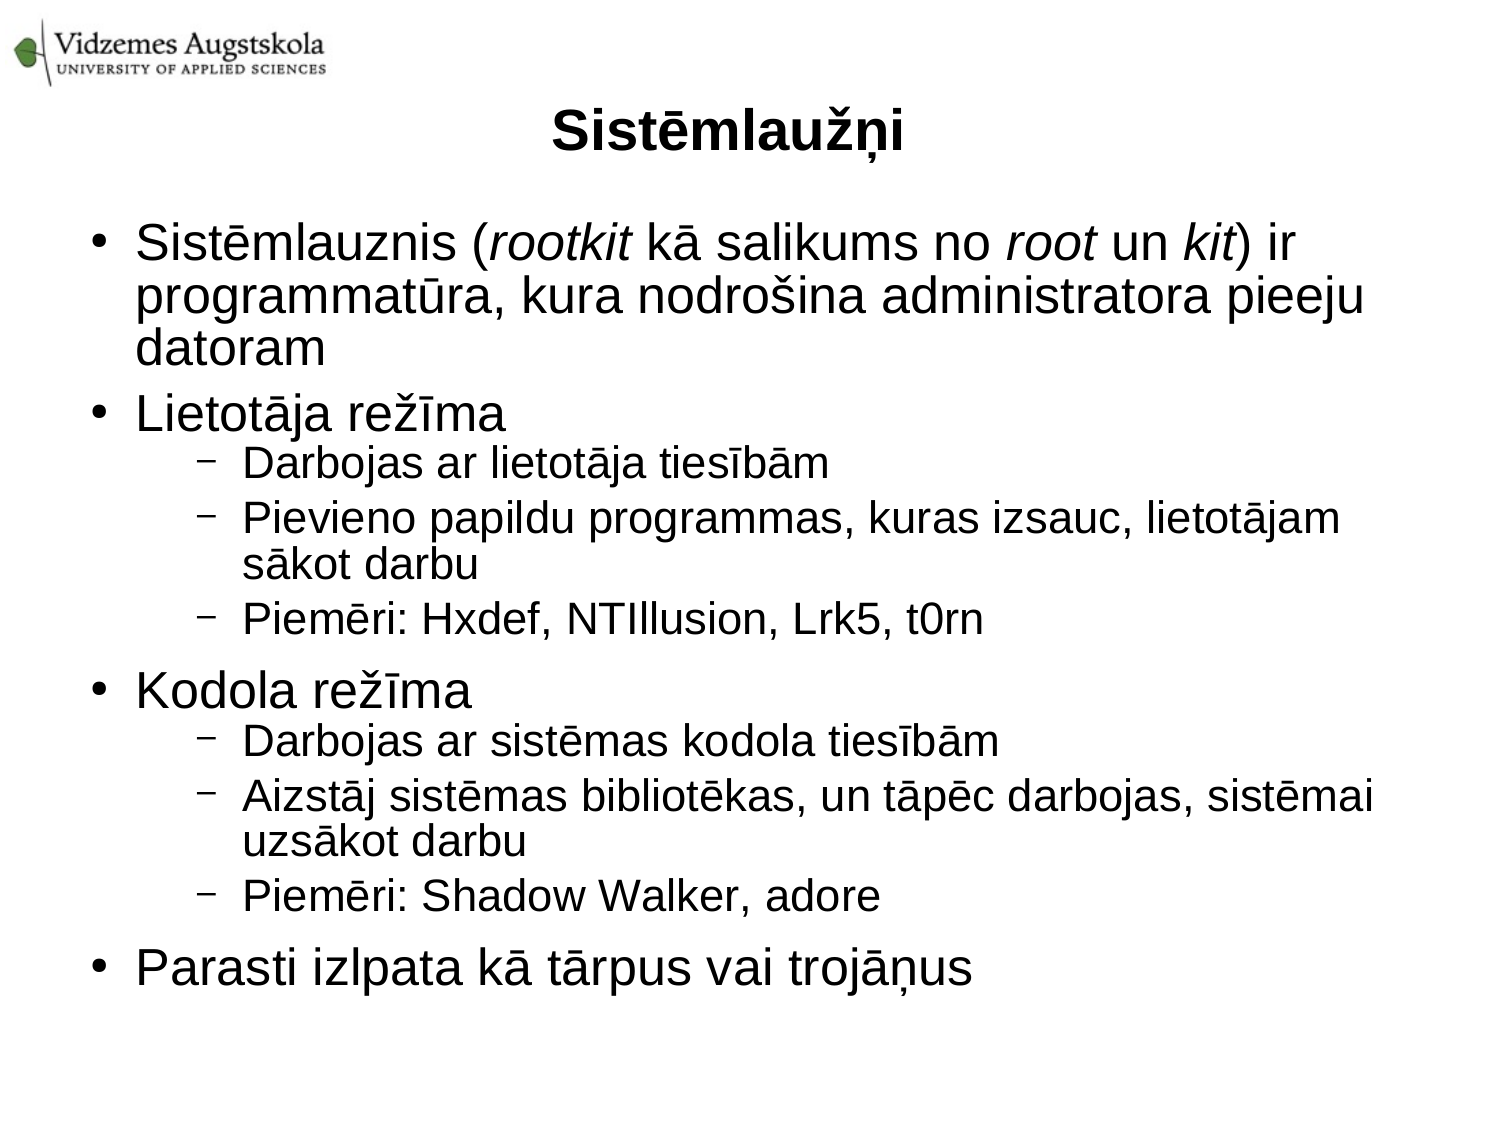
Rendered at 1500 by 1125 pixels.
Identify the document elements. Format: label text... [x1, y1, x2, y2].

title Sistēmlaužņi [85, 87, 1372, 177]
picture [5, 2, 334, 102]
list Sistēmlauznis (rootkit kā salikums no root un kit) ir programmatūra, kura nodrošina administratora pieeju datoram Lietotāja režīma Darbojas ar lietotāja tiesībām Pievieno papildu programmas, kuras izsauc, lietotājam sākot darbu Piemēri: Hxdef, NTIllusion, Lrk5, t0rn Kodola režīma Darbojas ar sistēmas kodola tiesībām Aizstāj sistēmas bibliotēkas, un tāpēc darbojas, sistēmai uzsākot darbu Piemēri: Shadow Walker, adore Parasti izlpata kā tārpus vai trojāņus [74, 214, 1424, 1004]
